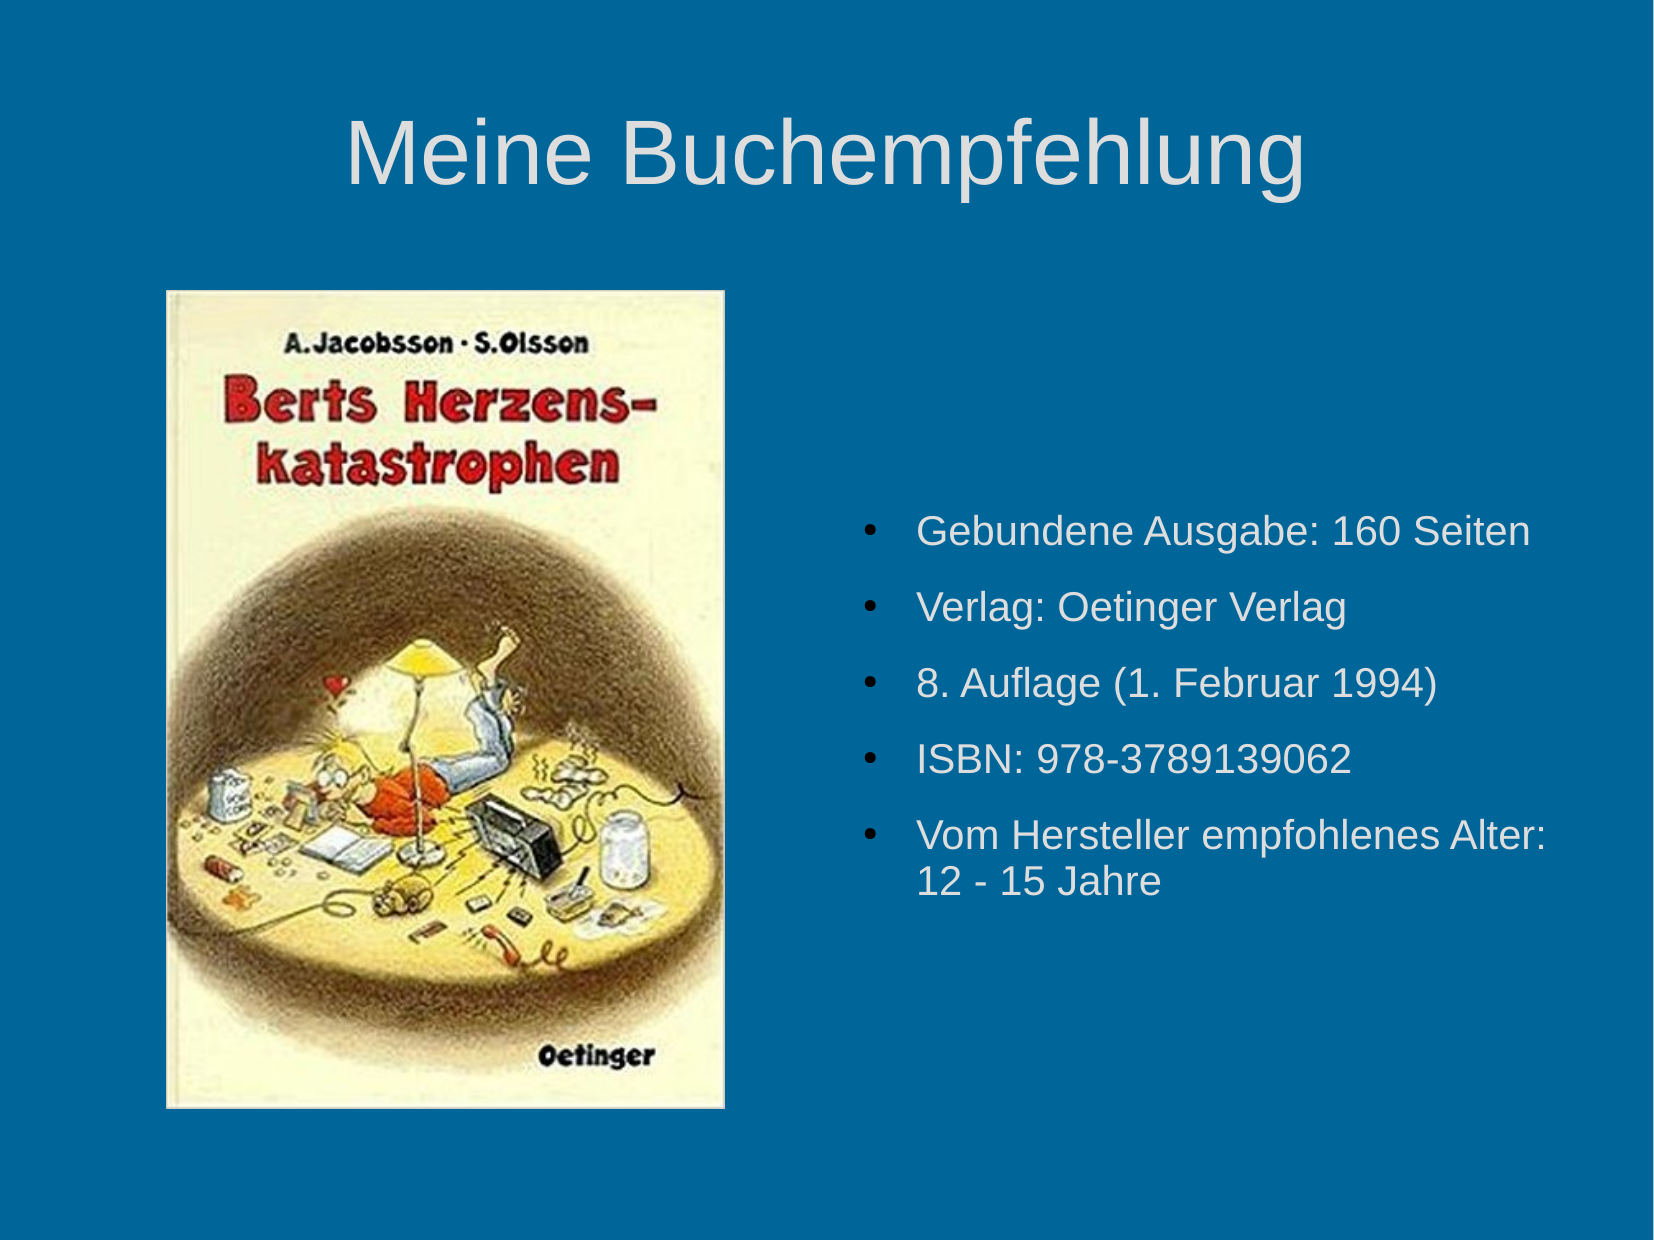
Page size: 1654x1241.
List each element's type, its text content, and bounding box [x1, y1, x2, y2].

picture [167, 291, 724, 1108]
title Meine Buchempfehlung [82, 49, 1571, 257]
list Gebundene Ausgabe: 160 Seiten Verlag: Oetinger Verlag 8. Auflage (1. Februar 1994) ISBN: 978-3789139062 Vom Hersteller empfohlenes Alter: 12 - 15 Jahre [845, 290, 1572, 1123]
